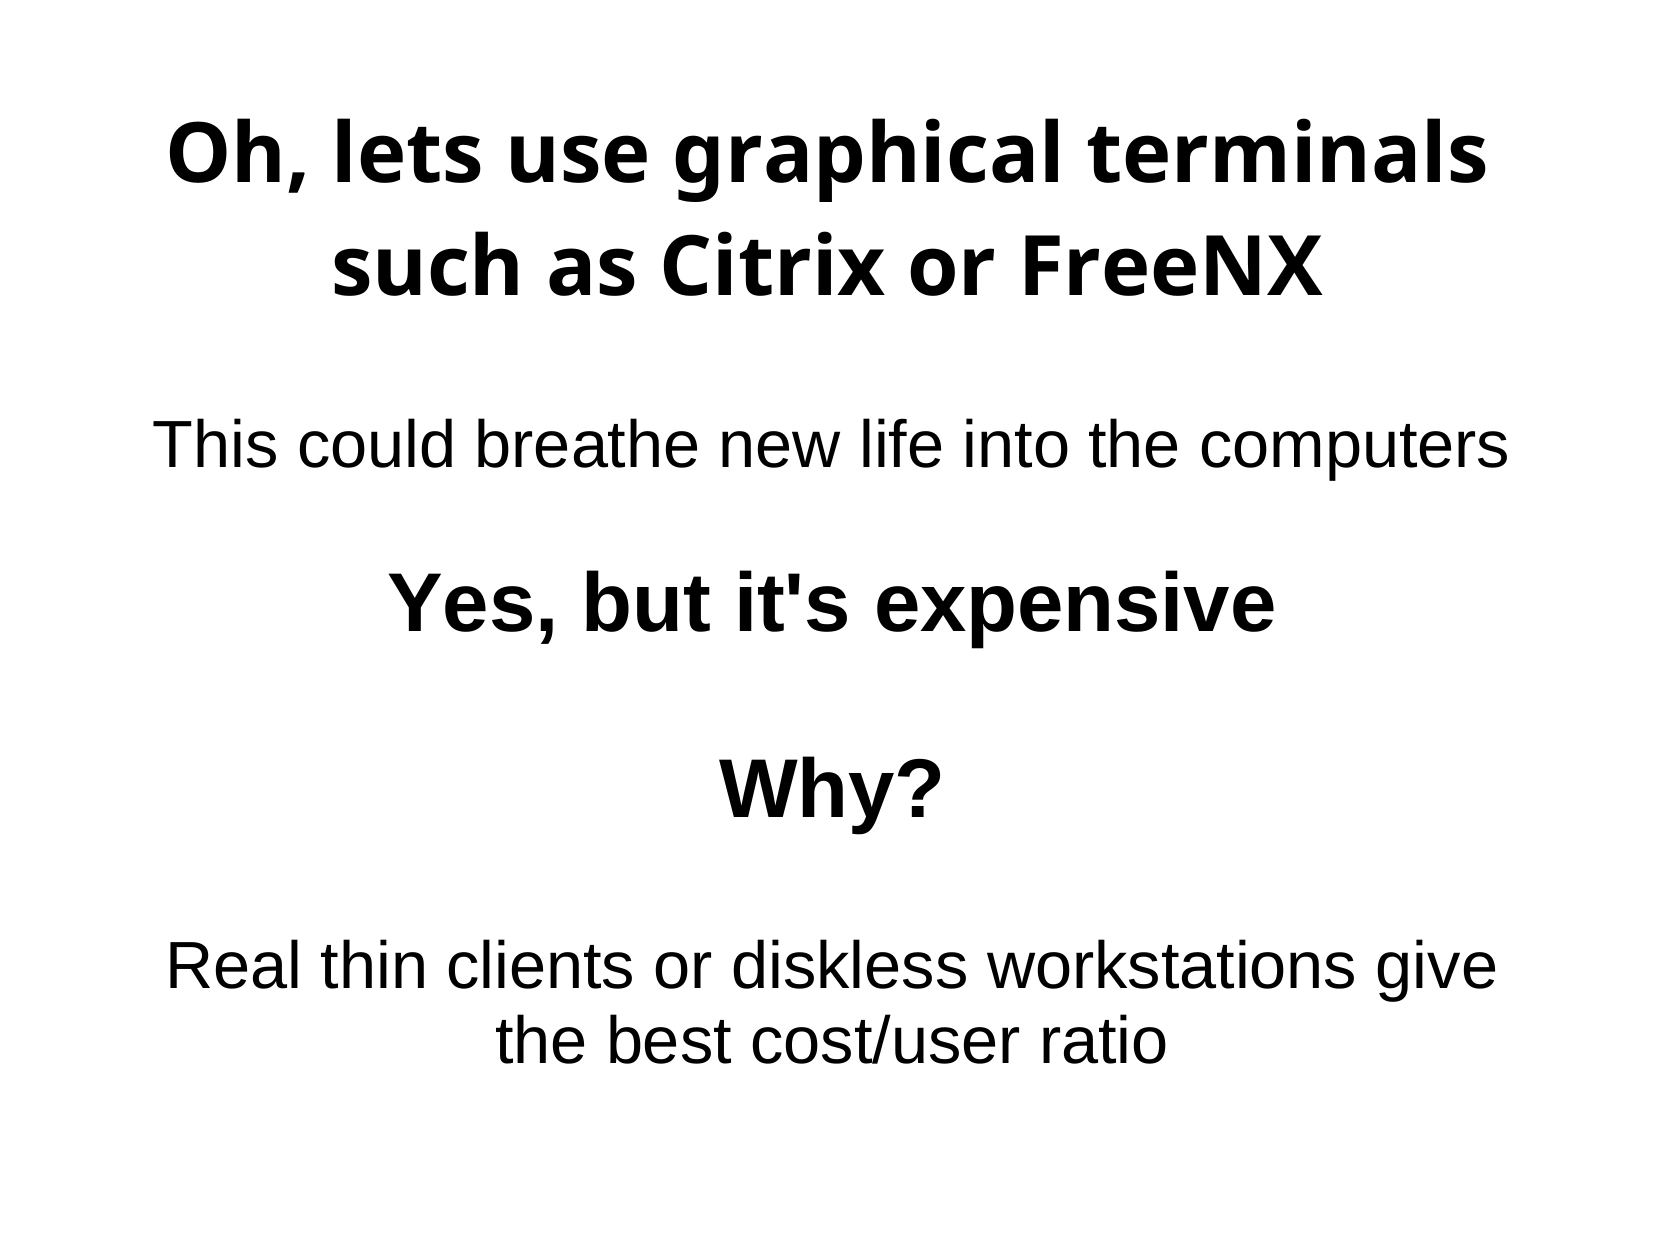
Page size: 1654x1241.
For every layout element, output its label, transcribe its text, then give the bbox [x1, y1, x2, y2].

subtitle This could breathe new life into the computers Yes, but it's expensive Why? Real thin clients or diskless workstations give the best cost/user ratio [126, 406, 1539, 1078]
title Oh, lets use graphical terminals such as Citrix or FreeNX [121, 30, 1534, 383]
